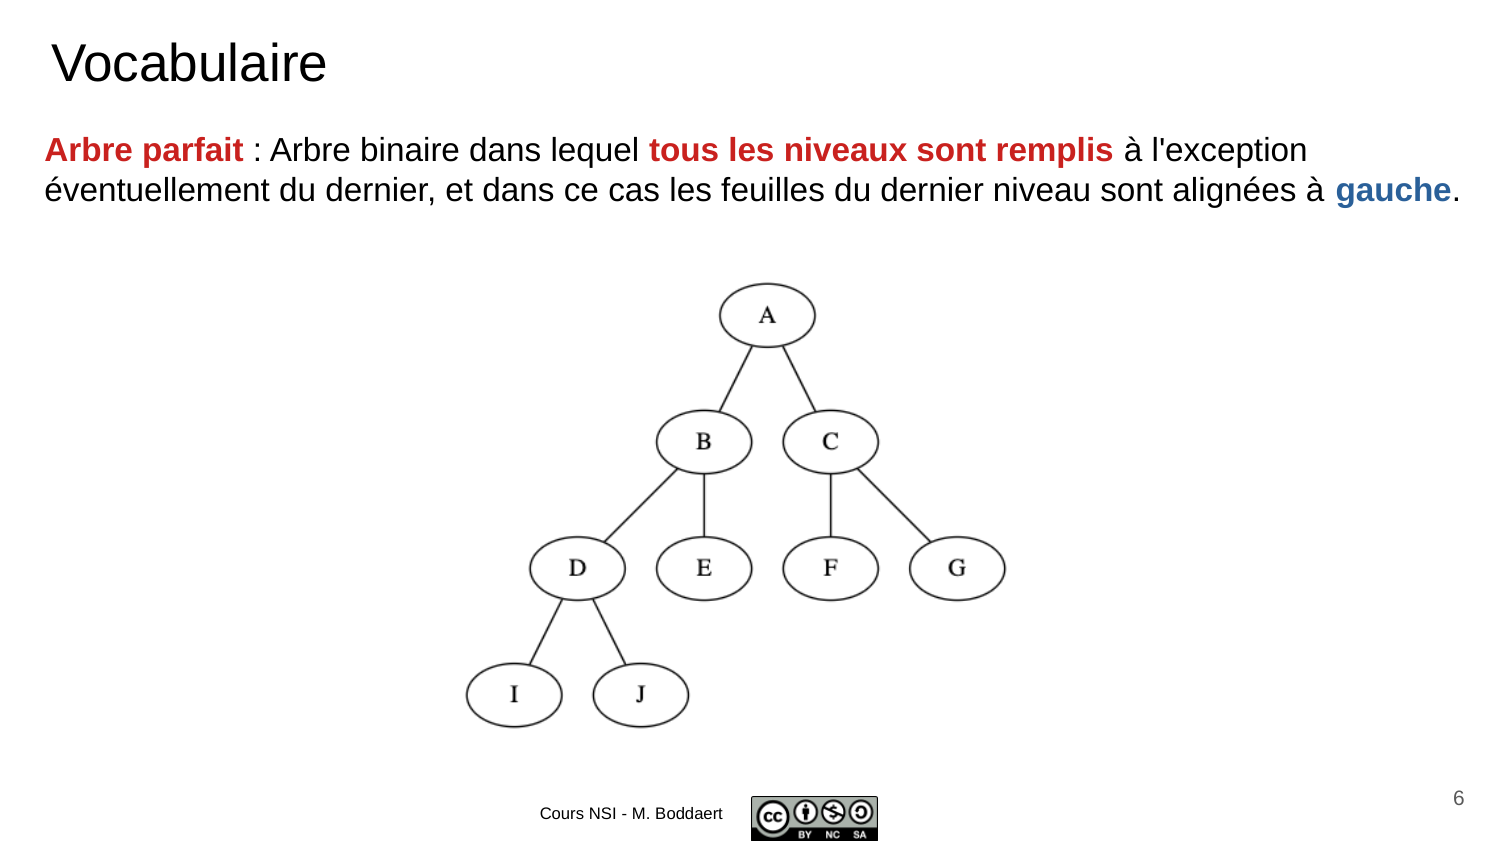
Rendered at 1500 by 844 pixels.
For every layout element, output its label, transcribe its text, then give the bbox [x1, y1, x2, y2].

text_box Arbre parfait : Arbre binaire dans lequel tous les niveaux sont remplis à l'exception éventuellement du dernier, et dans ce cas les feuilles du dernier niveau sont alignées à gauche. [29, 120, 1477, 207]
slide_number <numéro> [1389, 764, 1480, 830]
picture [751, 796, 878, 841]
title Vocabulaire [51, 13, 1449, 108]
picture [460, 277, 1012, 735]
